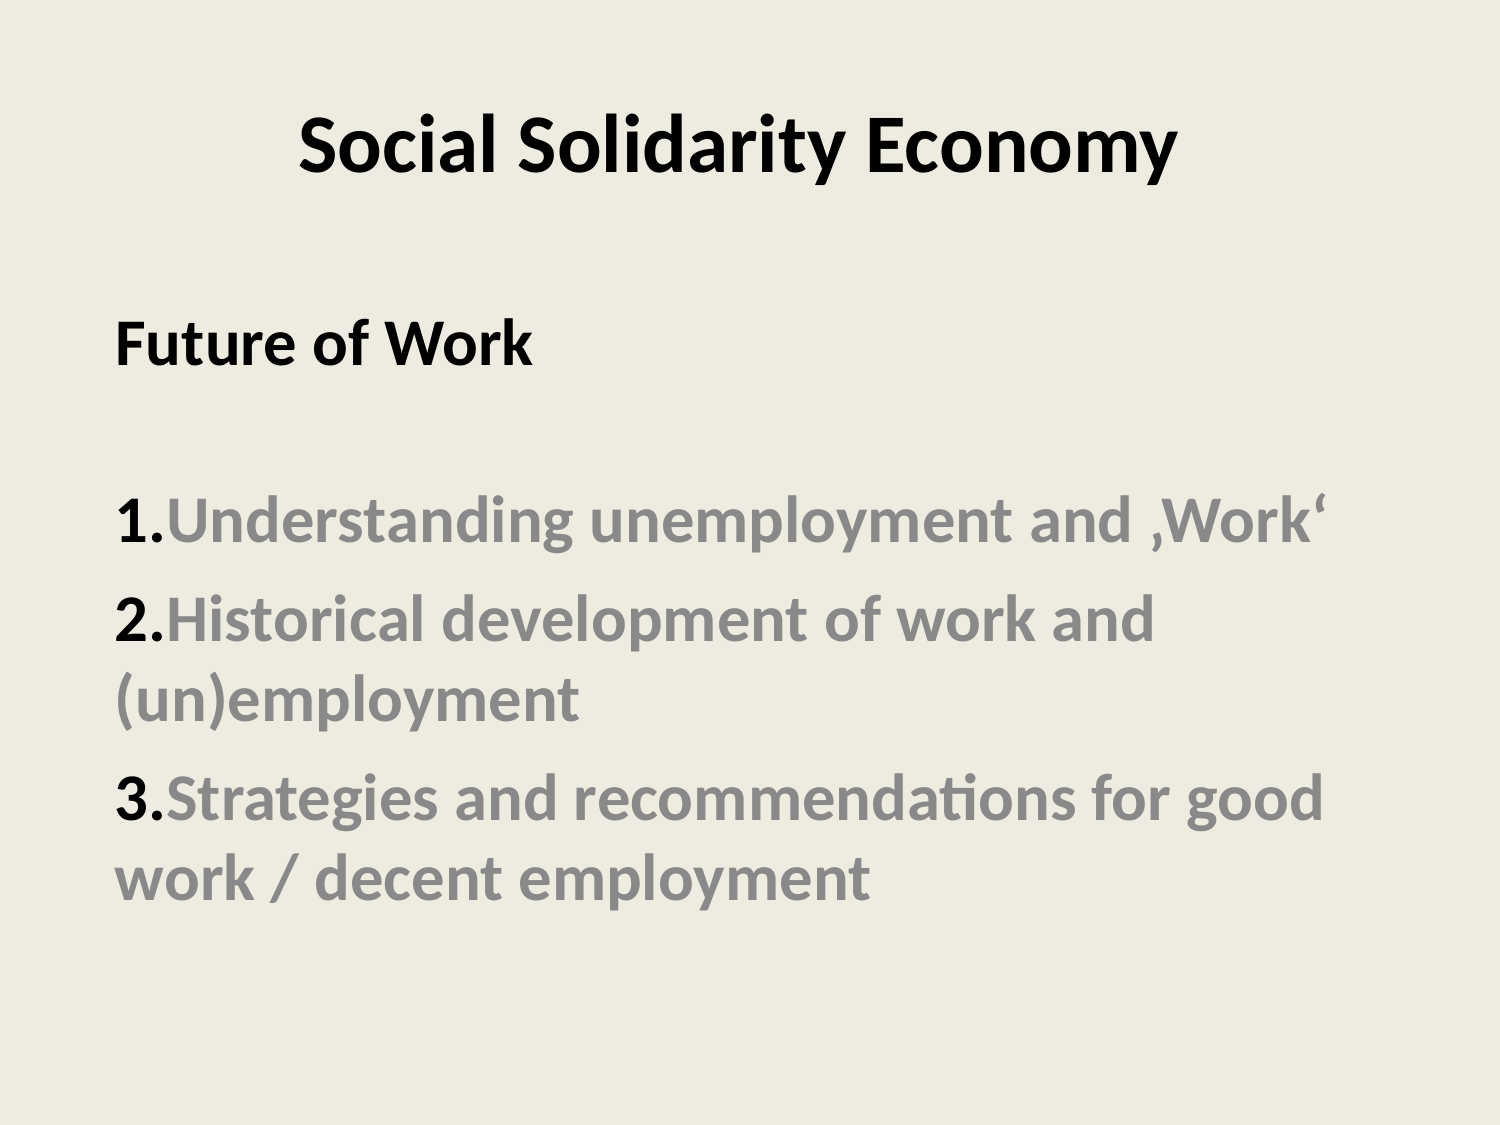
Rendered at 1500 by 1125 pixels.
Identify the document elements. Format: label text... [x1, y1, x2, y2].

text_box Future of Work Understanding unemployment and ‚Work‘ Historical development of work and (un)employment Strategies and recommendations for good work / decent employment [100, 290, 1451, 1125]
text_box Social Solidarity Economy [53, 45, 1426, 233]
